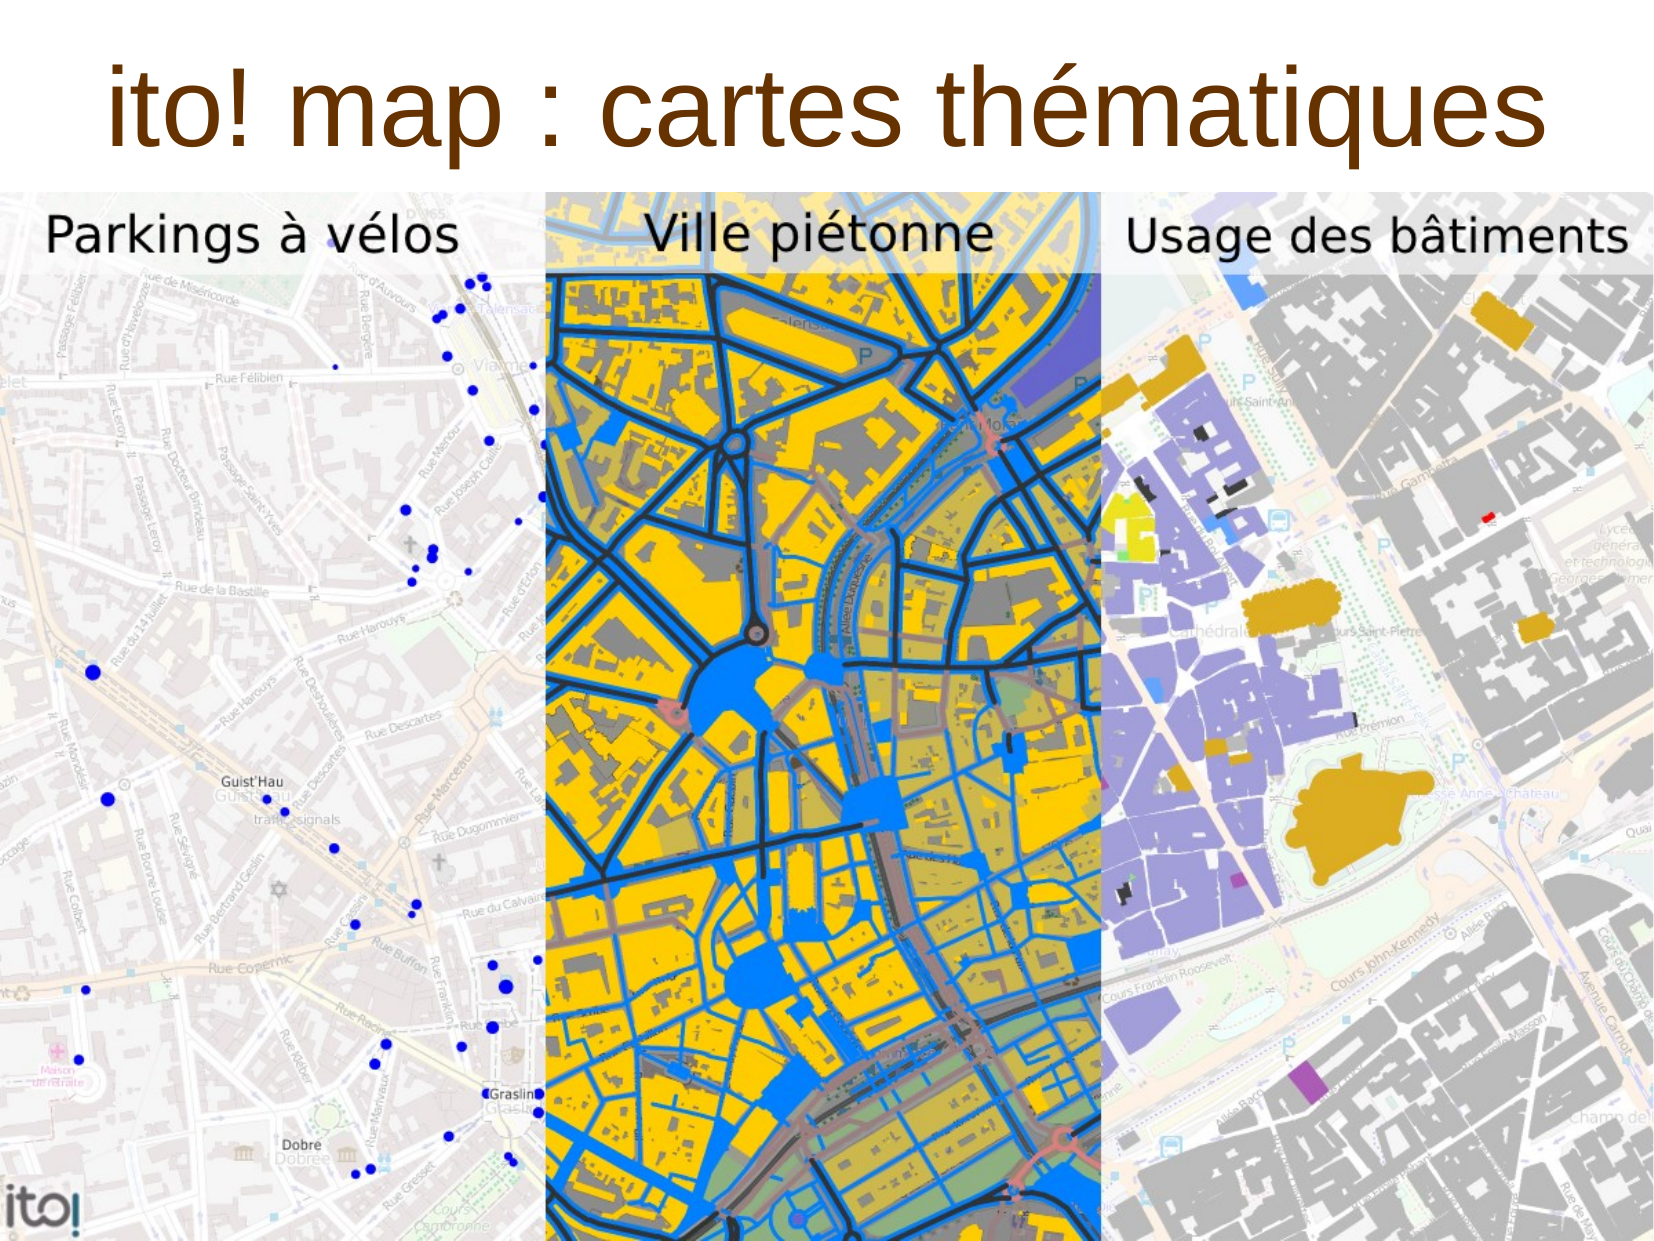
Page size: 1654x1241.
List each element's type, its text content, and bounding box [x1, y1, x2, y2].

title ito! map : cartes thématiques [82, 35, 1571, 179]
picture [0, 192, 1654, 1241]
